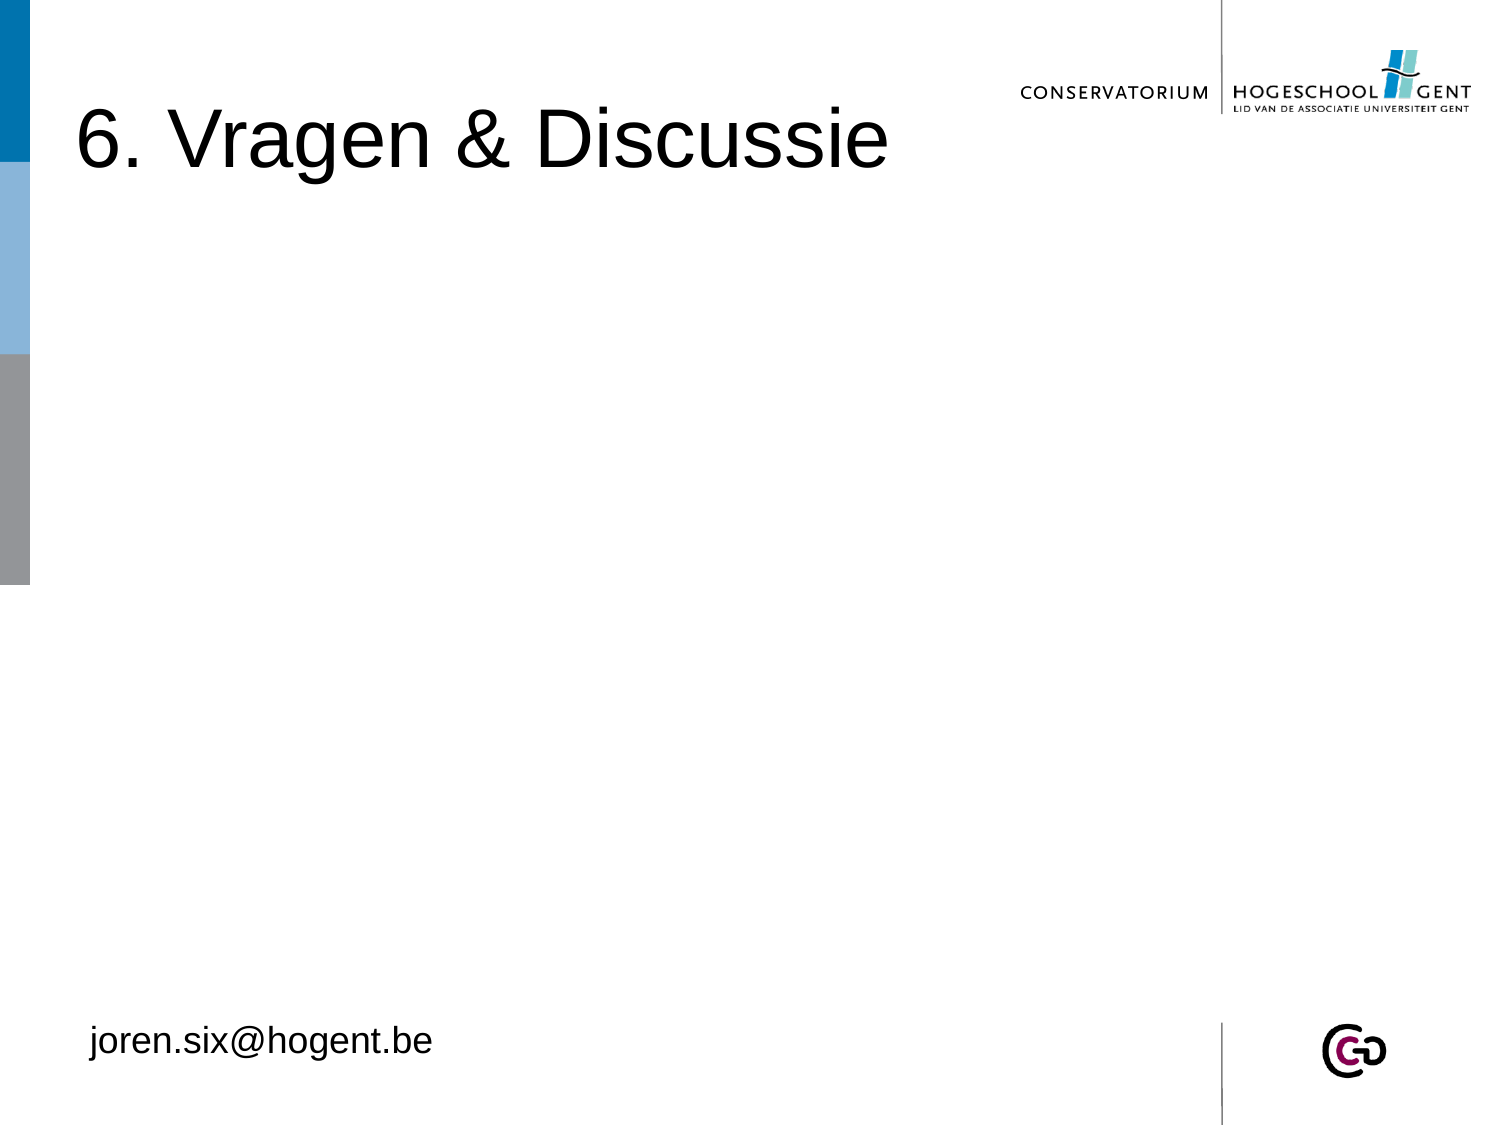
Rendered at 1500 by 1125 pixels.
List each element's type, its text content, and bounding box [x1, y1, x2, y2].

text_box joren.six@hogent.be [75, 1012, 449, 1070]
picture [0, 162, 30, 585]
picture [1425, 50, 1471, 112]
picture [1298, 1011, 1410, 1090]
title 6. Vragen & Discussie [75, 44, 1425, 233]
